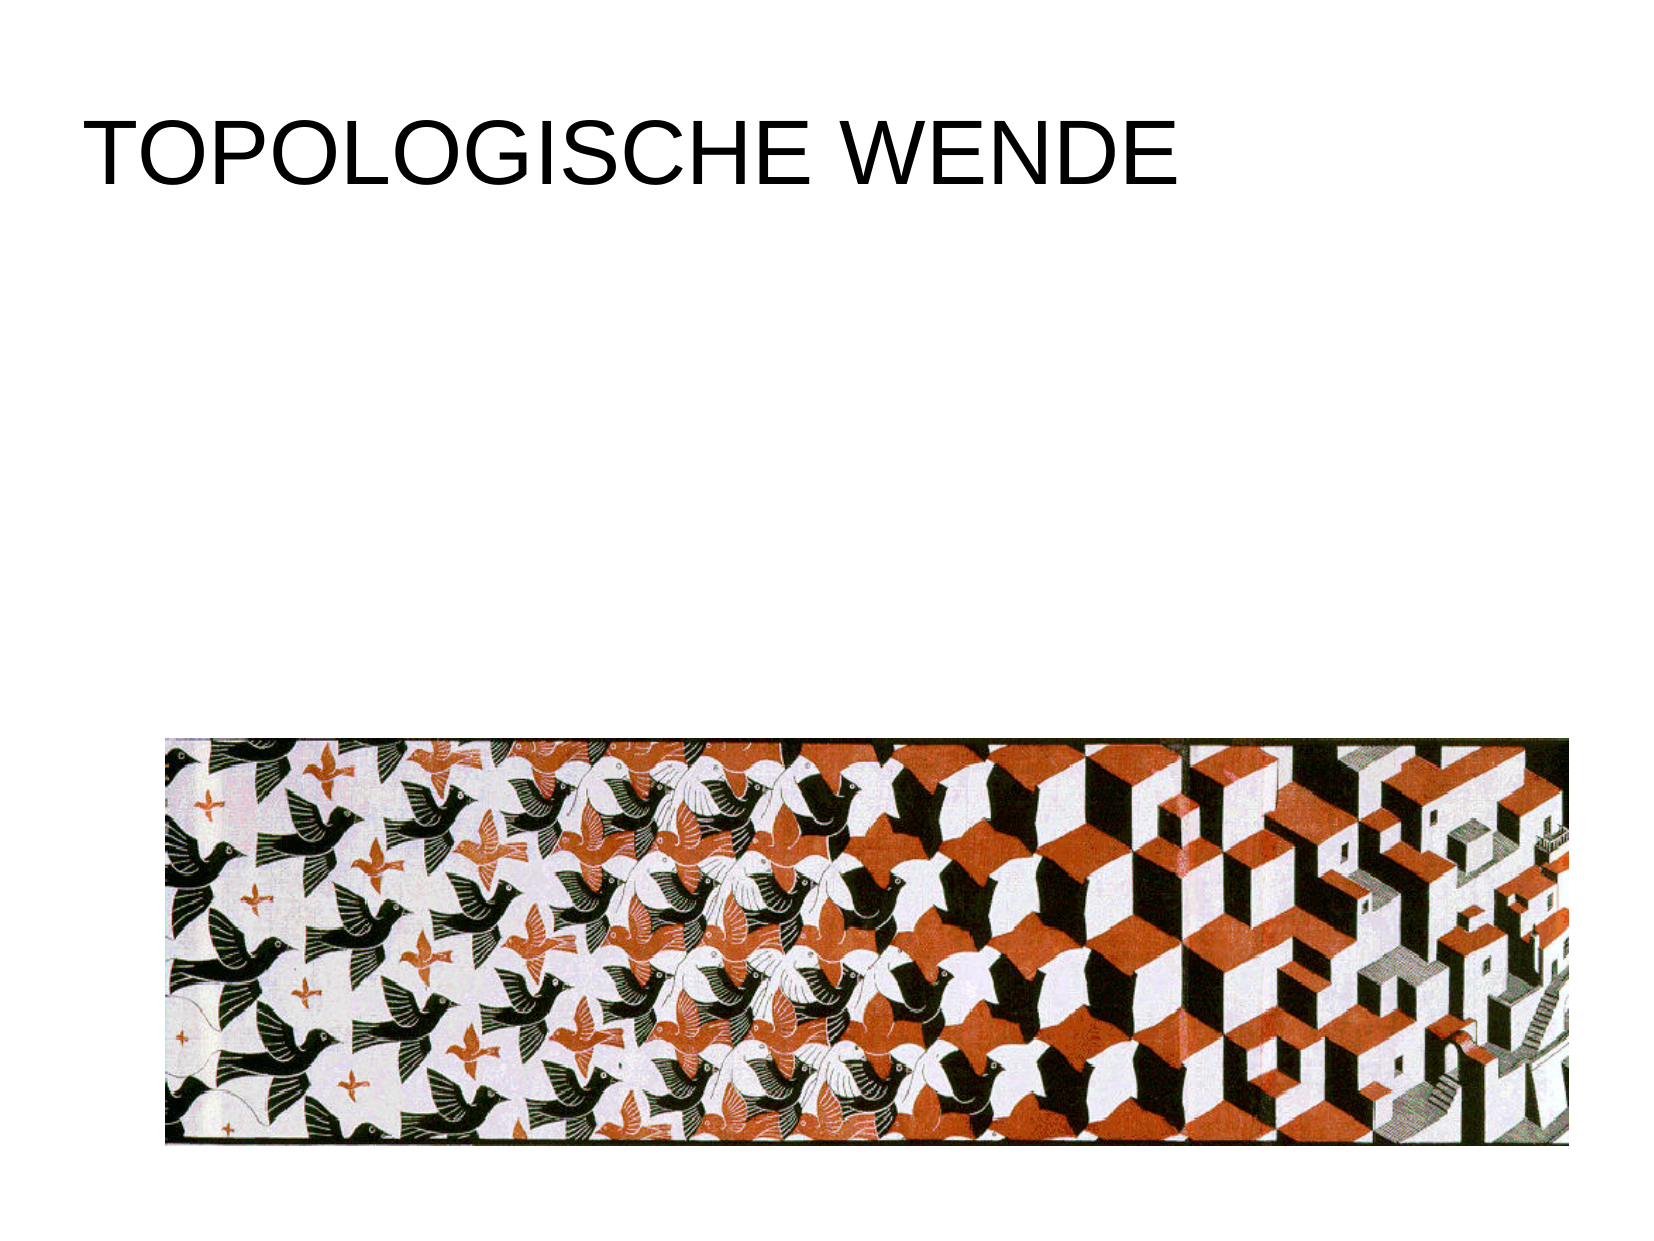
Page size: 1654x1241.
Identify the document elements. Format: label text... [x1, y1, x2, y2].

title TOPOLOGISCHE WENDE [82, 56, 1571, 250]
picture [165, 738, 1569, 1146]
